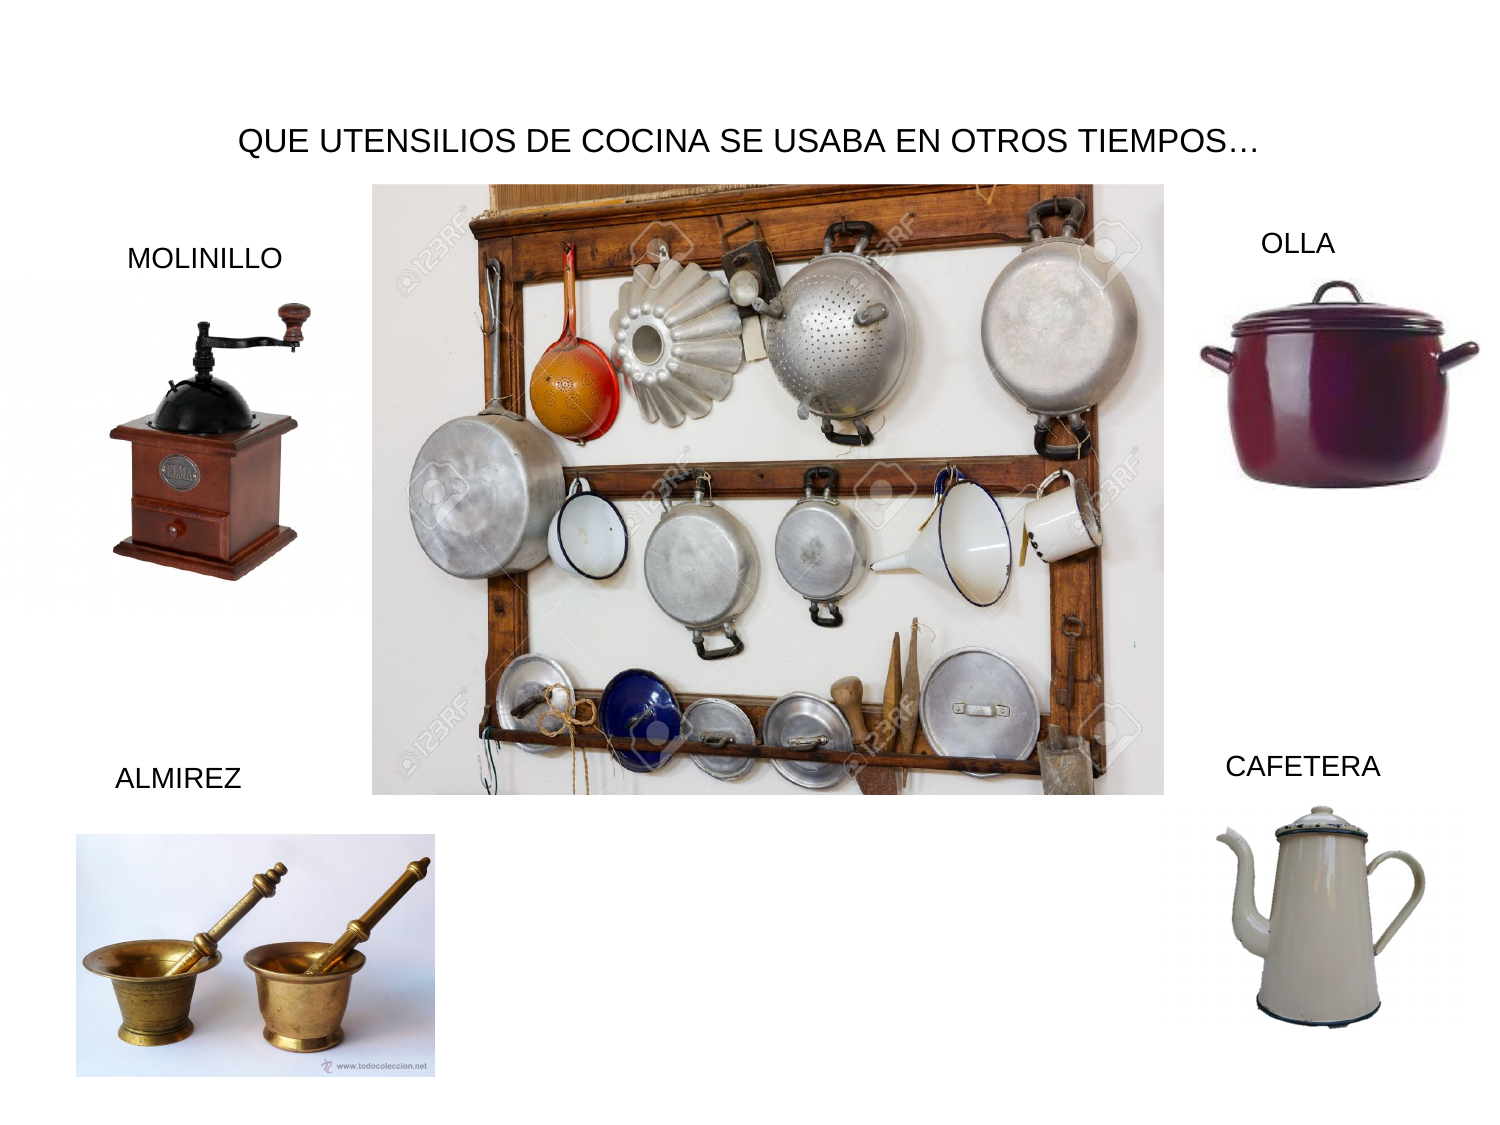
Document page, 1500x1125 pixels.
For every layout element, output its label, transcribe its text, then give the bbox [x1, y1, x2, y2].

picture [1151, 798, 1464, 1034]
picture [0, 184, 1164, 795]
text_box OLLA [1246, 216, 1351, 267]
picture [1198, 278, 1481, 490]
title QUE UTENSILIOS DE COCINA SE USABA EN OTROS TIEMPOS… [75, 45, 1426, 233]
list ALMIREZ [100, 751, 315, 822]
picture [76, 834, 435, 1077]
text_box CAFETERA [1210, 739, 1441, 790]
text_box MOLINILLO [112, 231, 298, 283]
